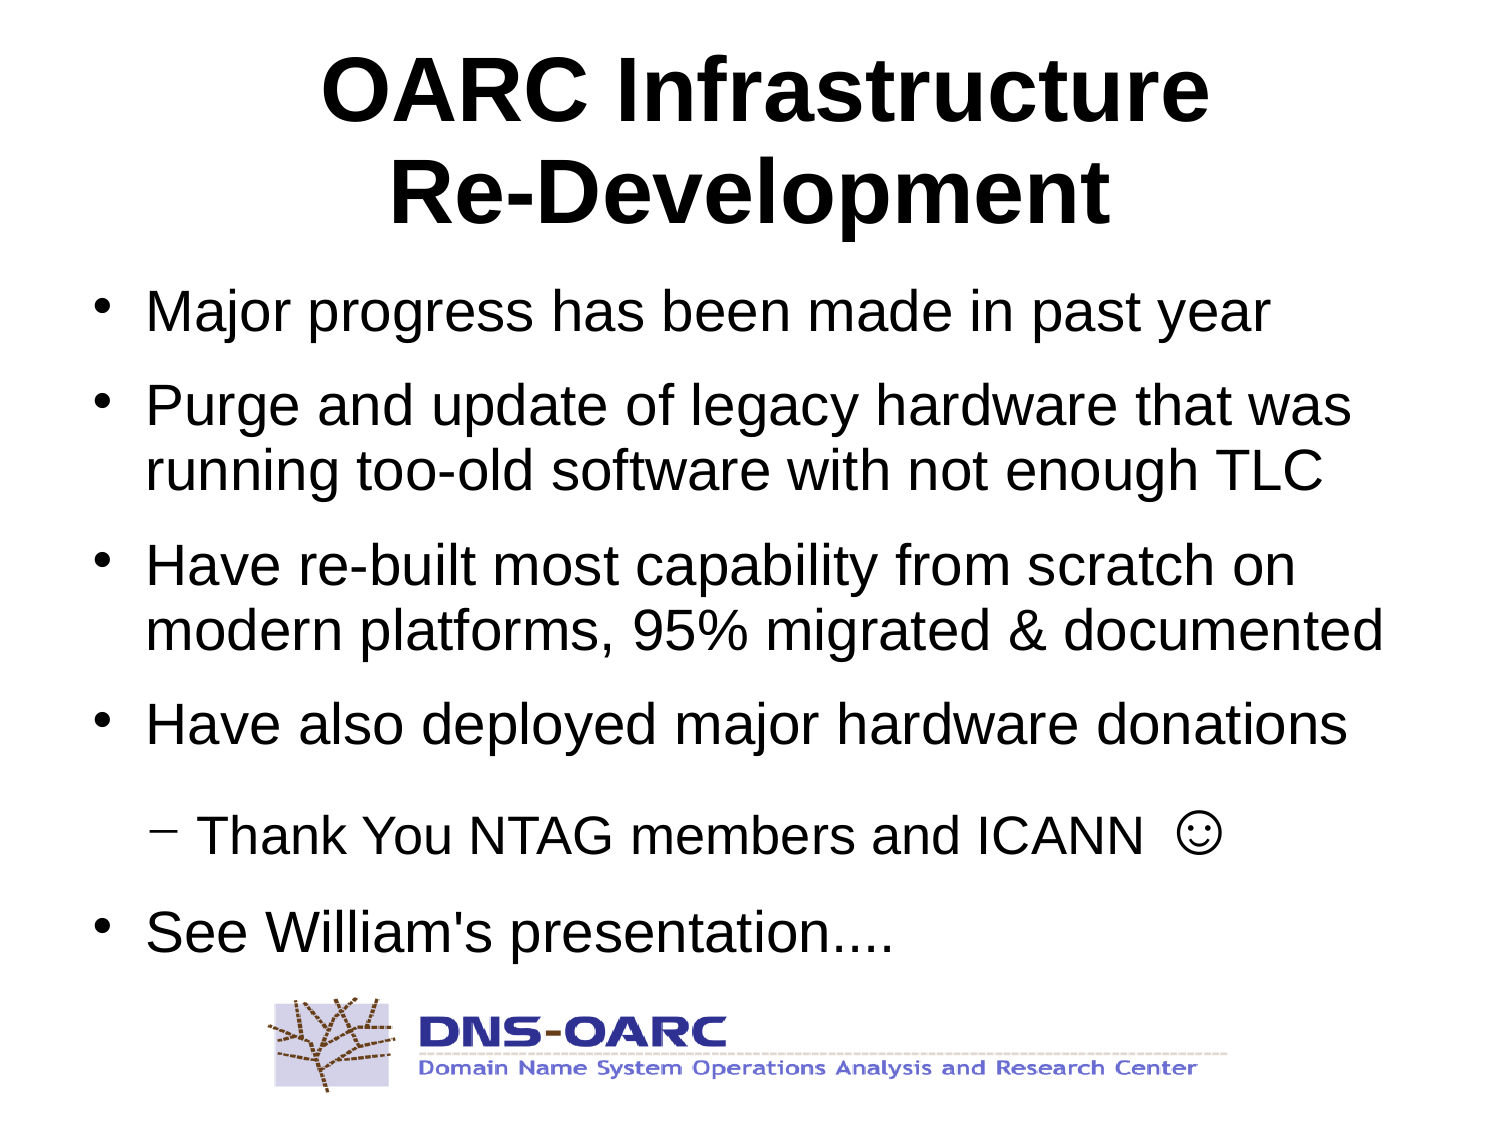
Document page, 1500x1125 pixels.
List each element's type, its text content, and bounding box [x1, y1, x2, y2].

list Major progress has been made in past year Purge and update of legacy hardware that was running too-old software with not enough TLC Have re-built most capability from scratch on modern platforms, 95% migrated & documented Have also deployed major hardware donations Thank You NTAG members and ICANN ☺ See William's presentation.... [75, 275, 1426, 966]
picture [214, 991, 1259, 1099]
title OARC Infrastructure Re-Development [75, 33, 1426, 245]
